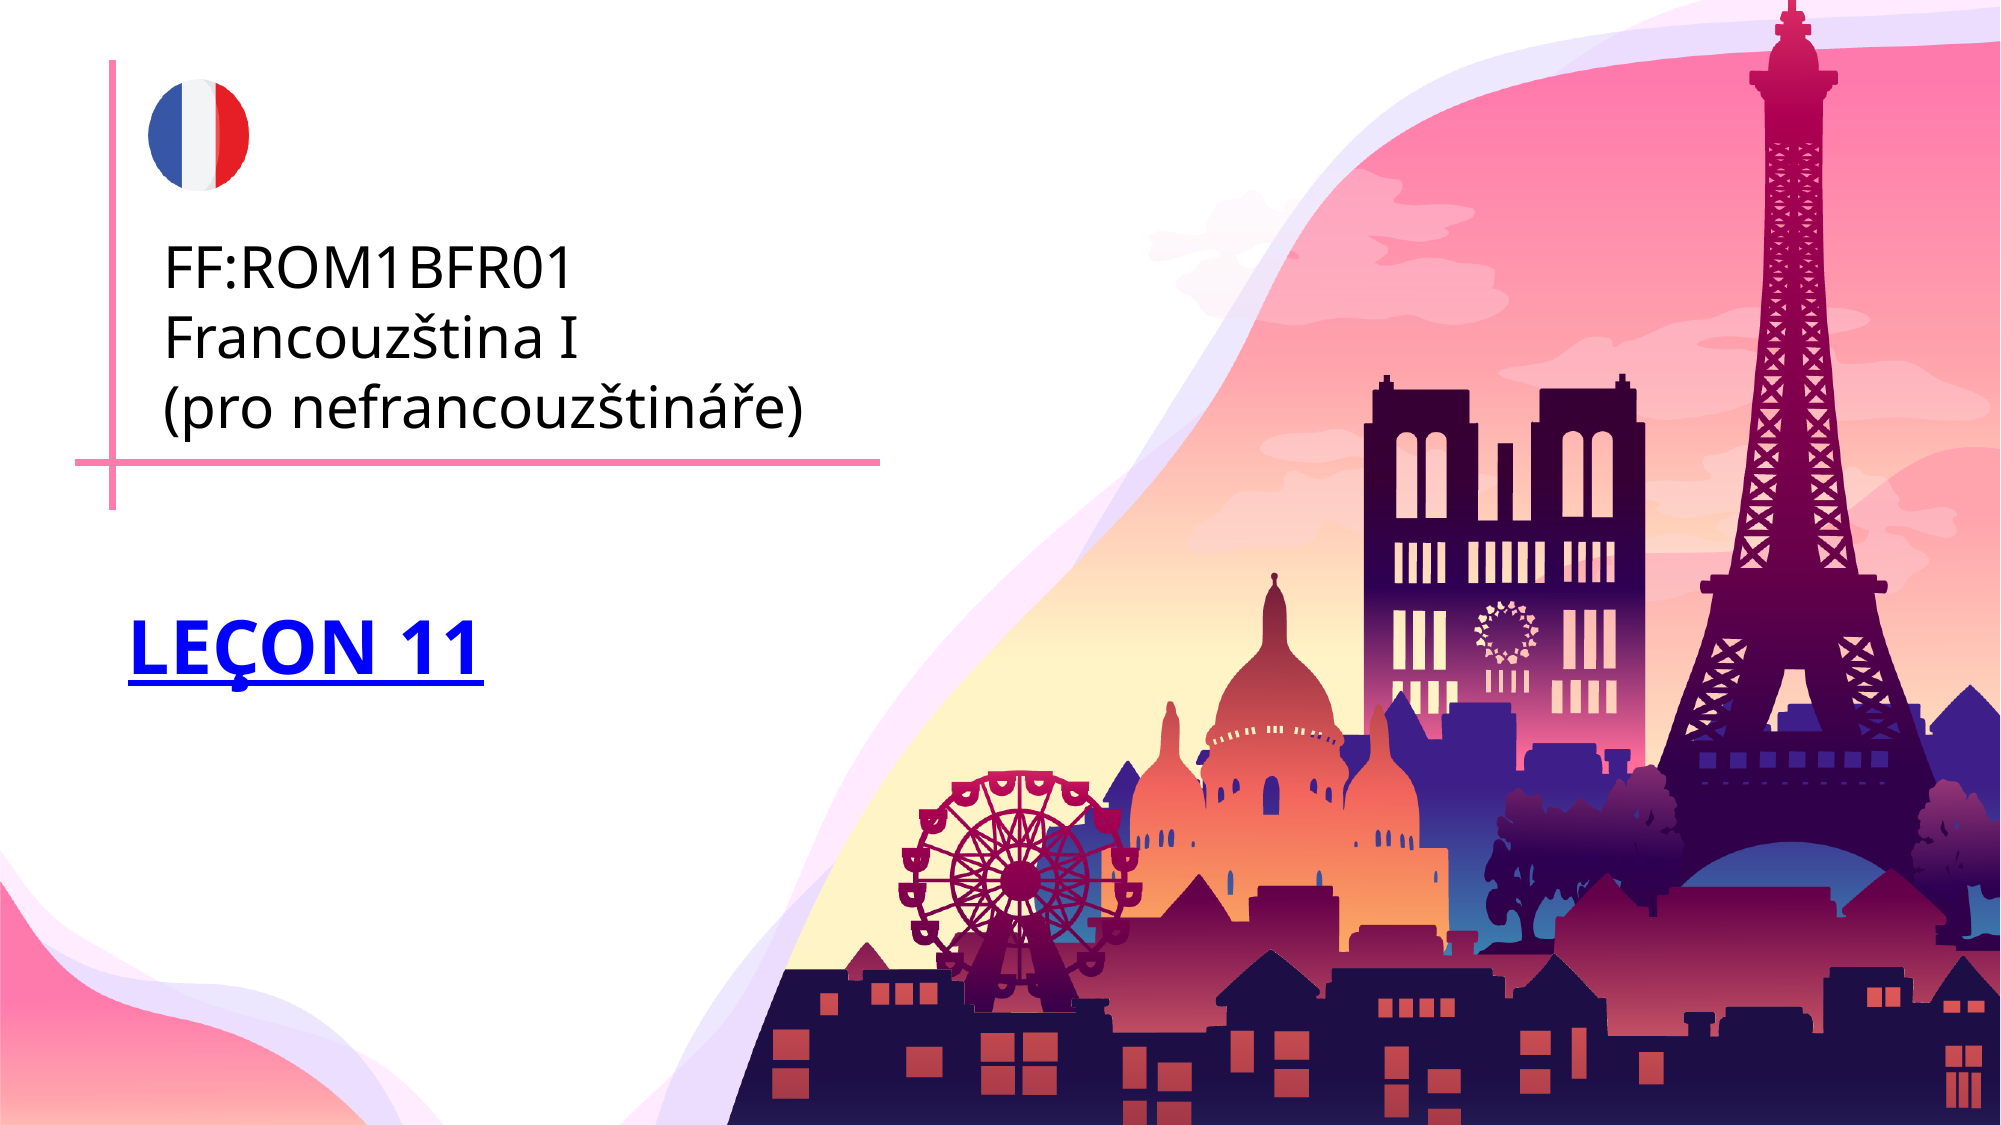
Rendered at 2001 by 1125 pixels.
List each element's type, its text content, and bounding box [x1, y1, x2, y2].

text_box LEÇON 11 [112, 592, 859, 769]
picture [0, 0, 2000, 1125]
text_box FF:ROM1BFR01 Francouzština I (pro nefrancouzštináře) [148, 222, 874, 451]
